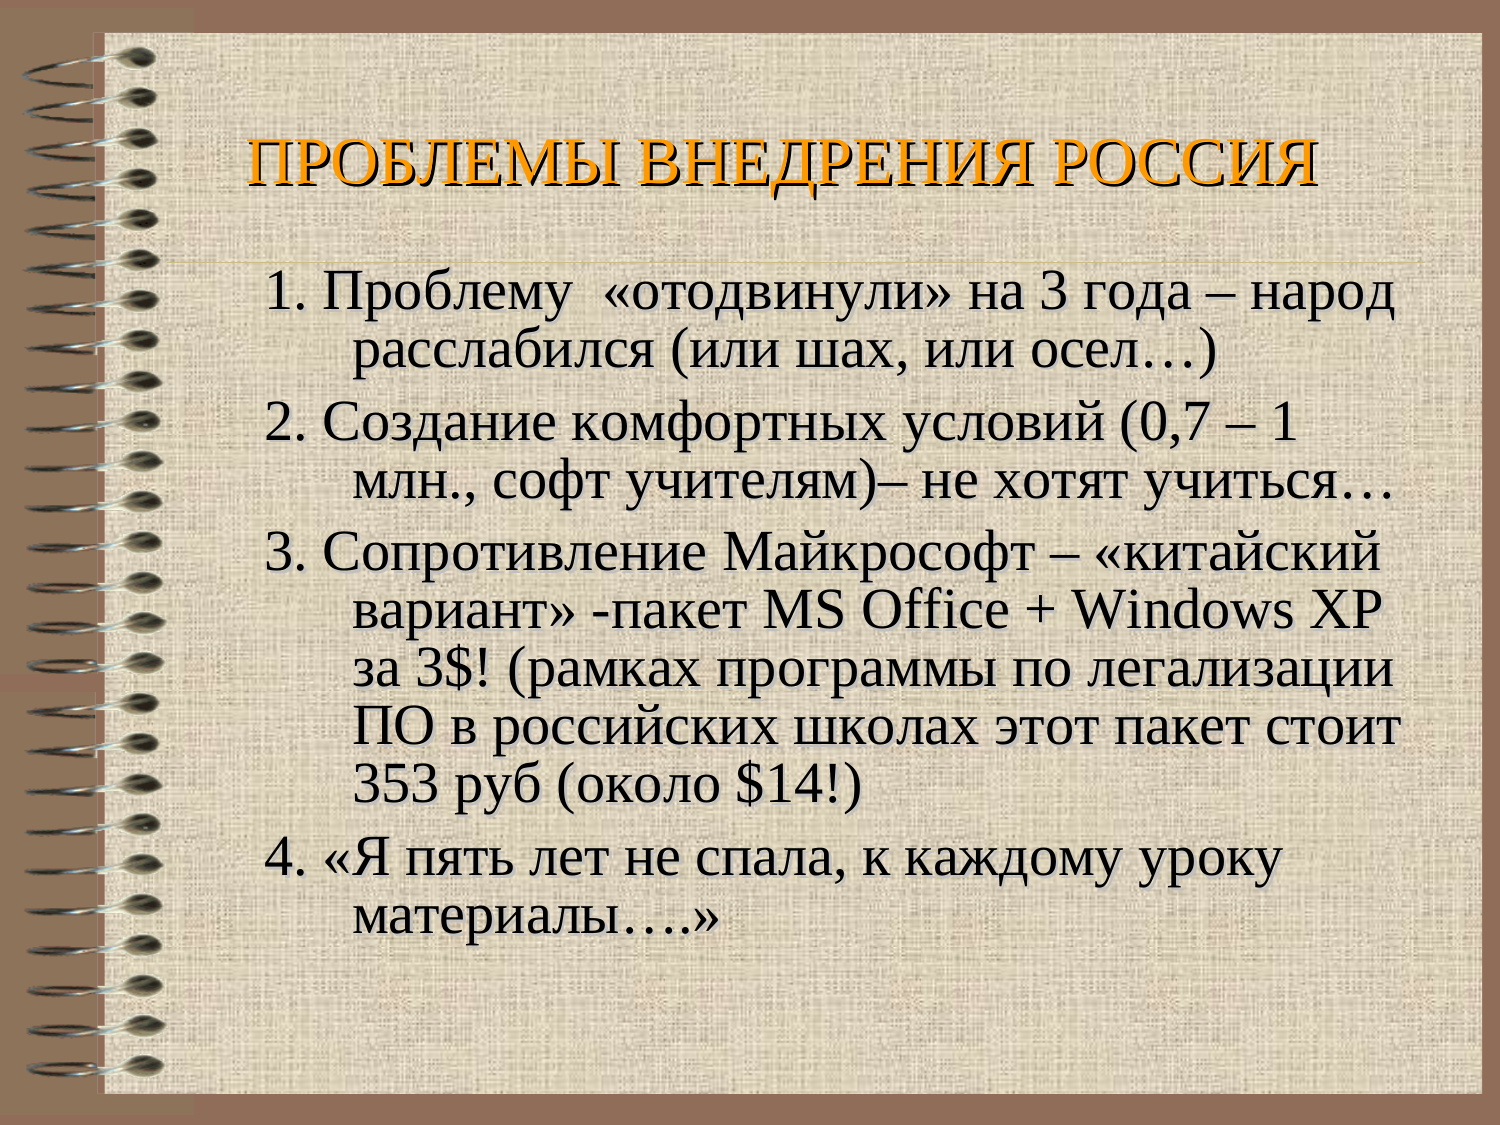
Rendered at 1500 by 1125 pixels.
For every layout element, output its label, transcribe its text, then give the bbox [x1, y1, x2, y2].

title ПРОБЛЕМЫ ВНЕДРЕНИЯ РОССИЯ [230, 42, 1431, 279]
picture [0, 8, 1483, 1115]
list 1. Проблему «отодвинули» на 3 года – народ расслабился (или шах, или осел…) 2. Создание комфортных условий (0,7 – 1 млн., софт учителям)– не хотят учиться… 3. Сопротивление Майкрософт – «китайский вариант» -пакет MS Office + Windows XP за 3$! (рамках программы по легализации ПО в российских школах этот пакет стоит 353 руб (около $14!) 4. «Я пять лет не спала, к каждому уроку материалы….» [174, 255, 1425, 1047]
